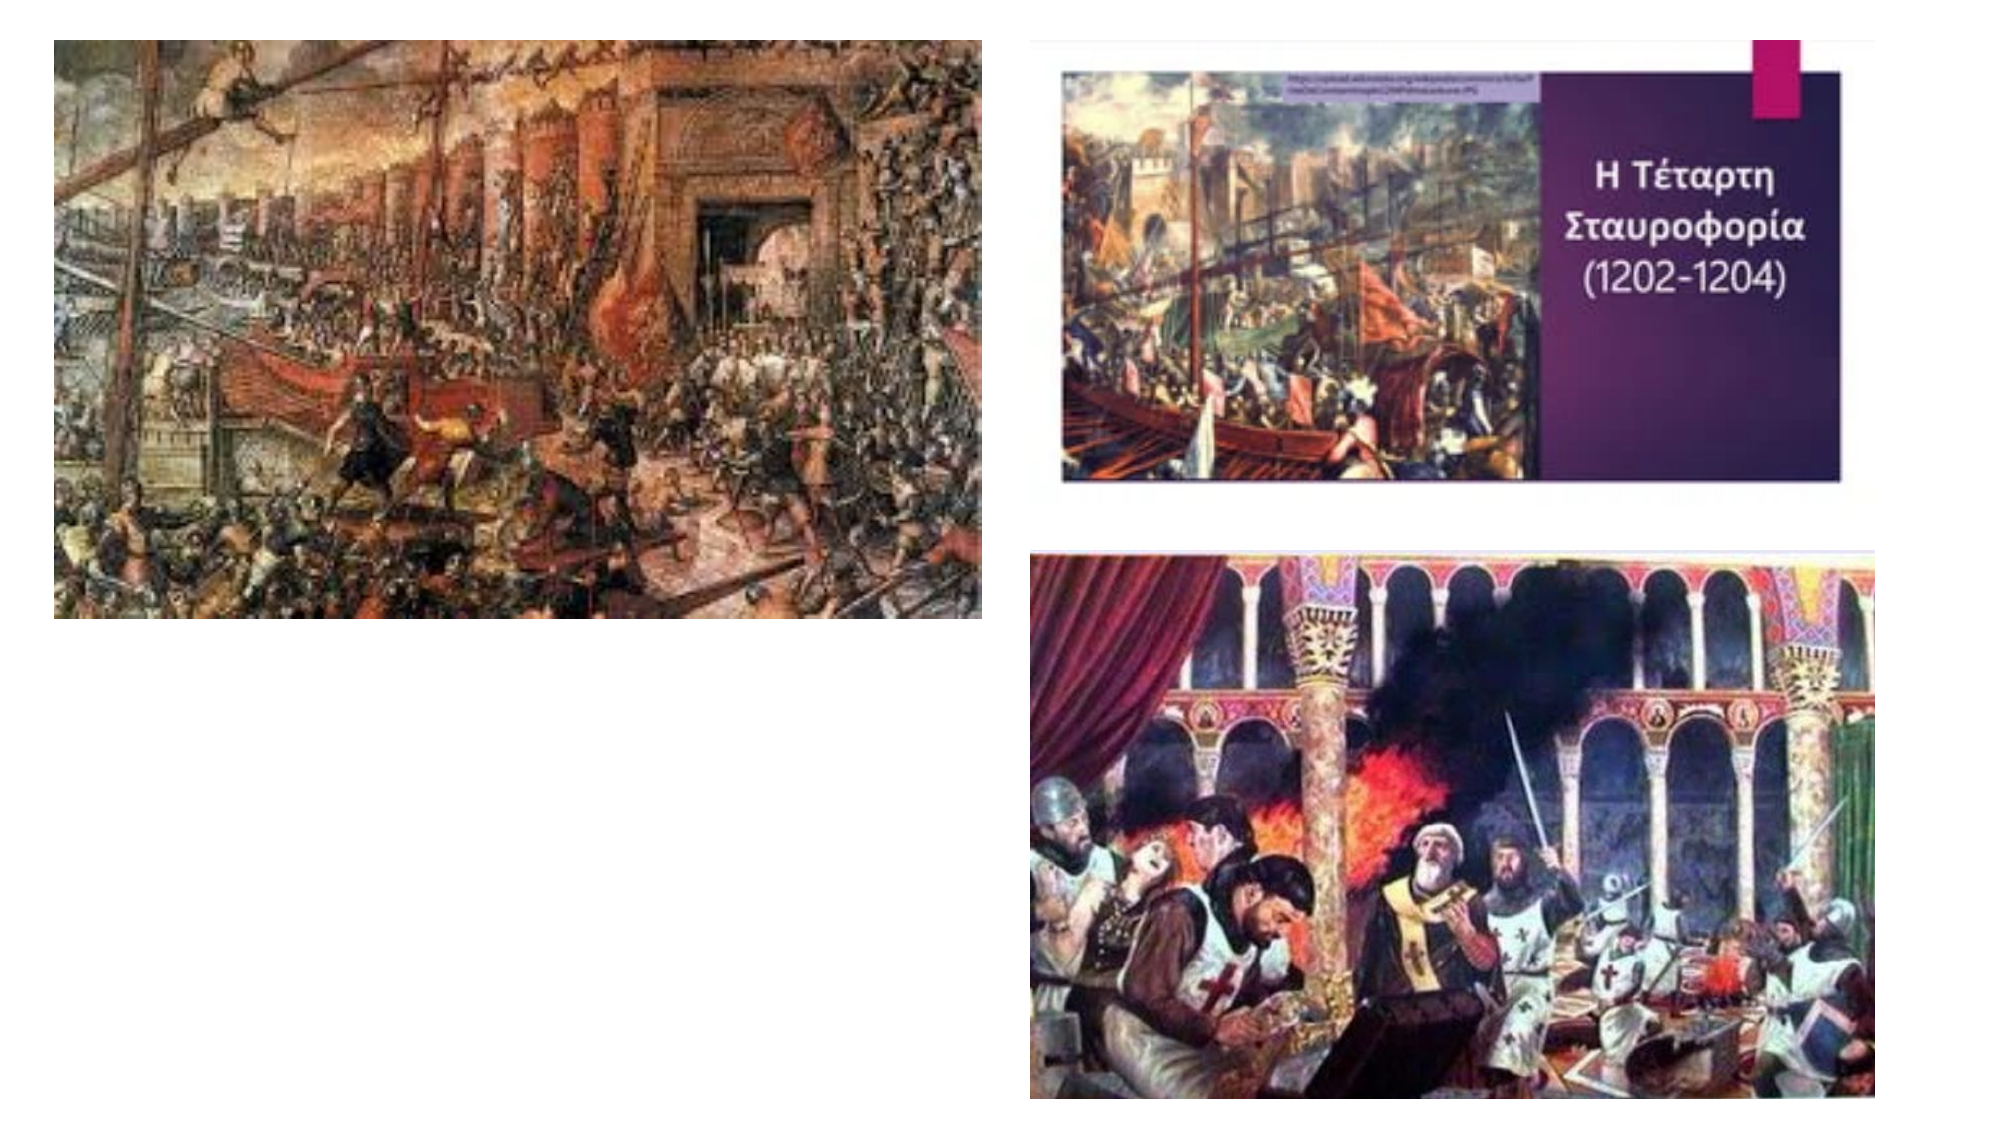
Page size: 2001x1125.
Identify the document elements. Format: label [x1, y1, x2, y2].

picture [1030, 550, 1875, 1099]
picture [54, 40, 982, 619]
picture [1030, 40, 1875, 516]
